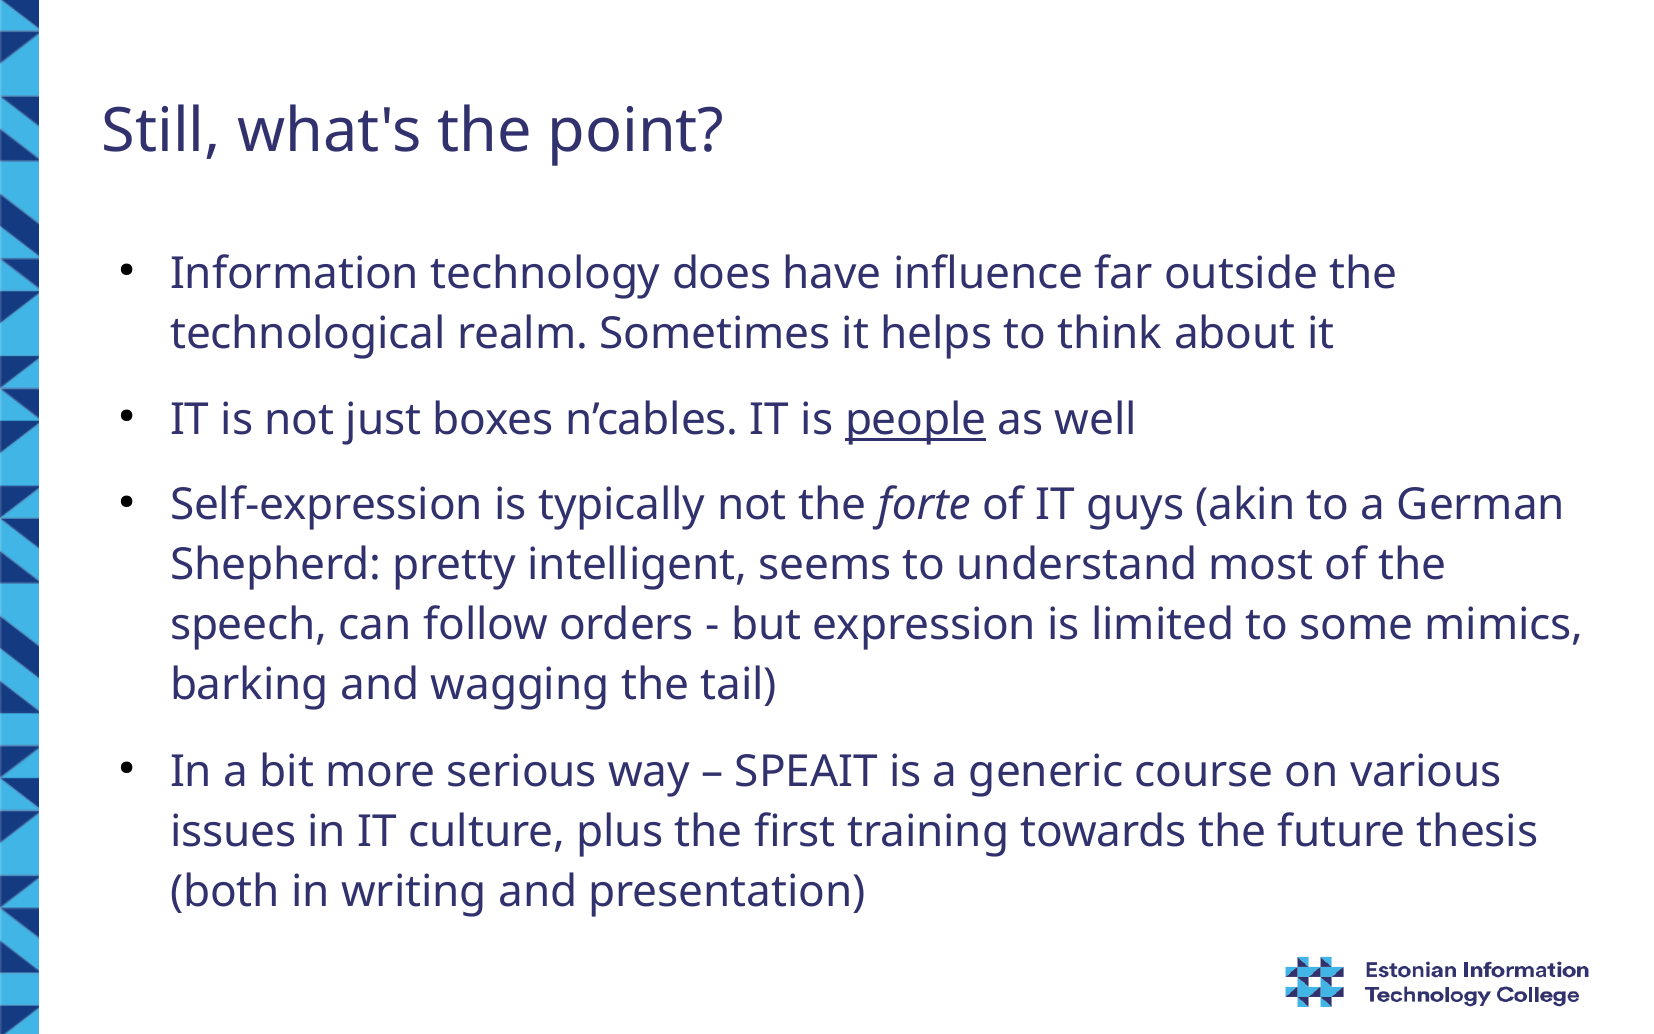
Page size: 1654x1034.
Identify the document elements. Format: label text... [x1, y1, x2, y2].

list Information technology does have influence far outside the technological realm. Sometimes it helps to think about it IT is not just boxes n’cables. IT is people as well Self-expression is typically not the forte of IT guys (akin to a German Shepherd: pretty intelligent, seems to understand most of the speech, can follow orders - but expression is limited to some mimics, barking and wagging the tail) In a bit more serious way – SPEAIT is a generic course on various issues in IT culture, plus the first training towards the future thesis (both in writing and presentation) [101, 241, 1591, 924]
title Still, what's the point? [101, 41, 1224, 214]
